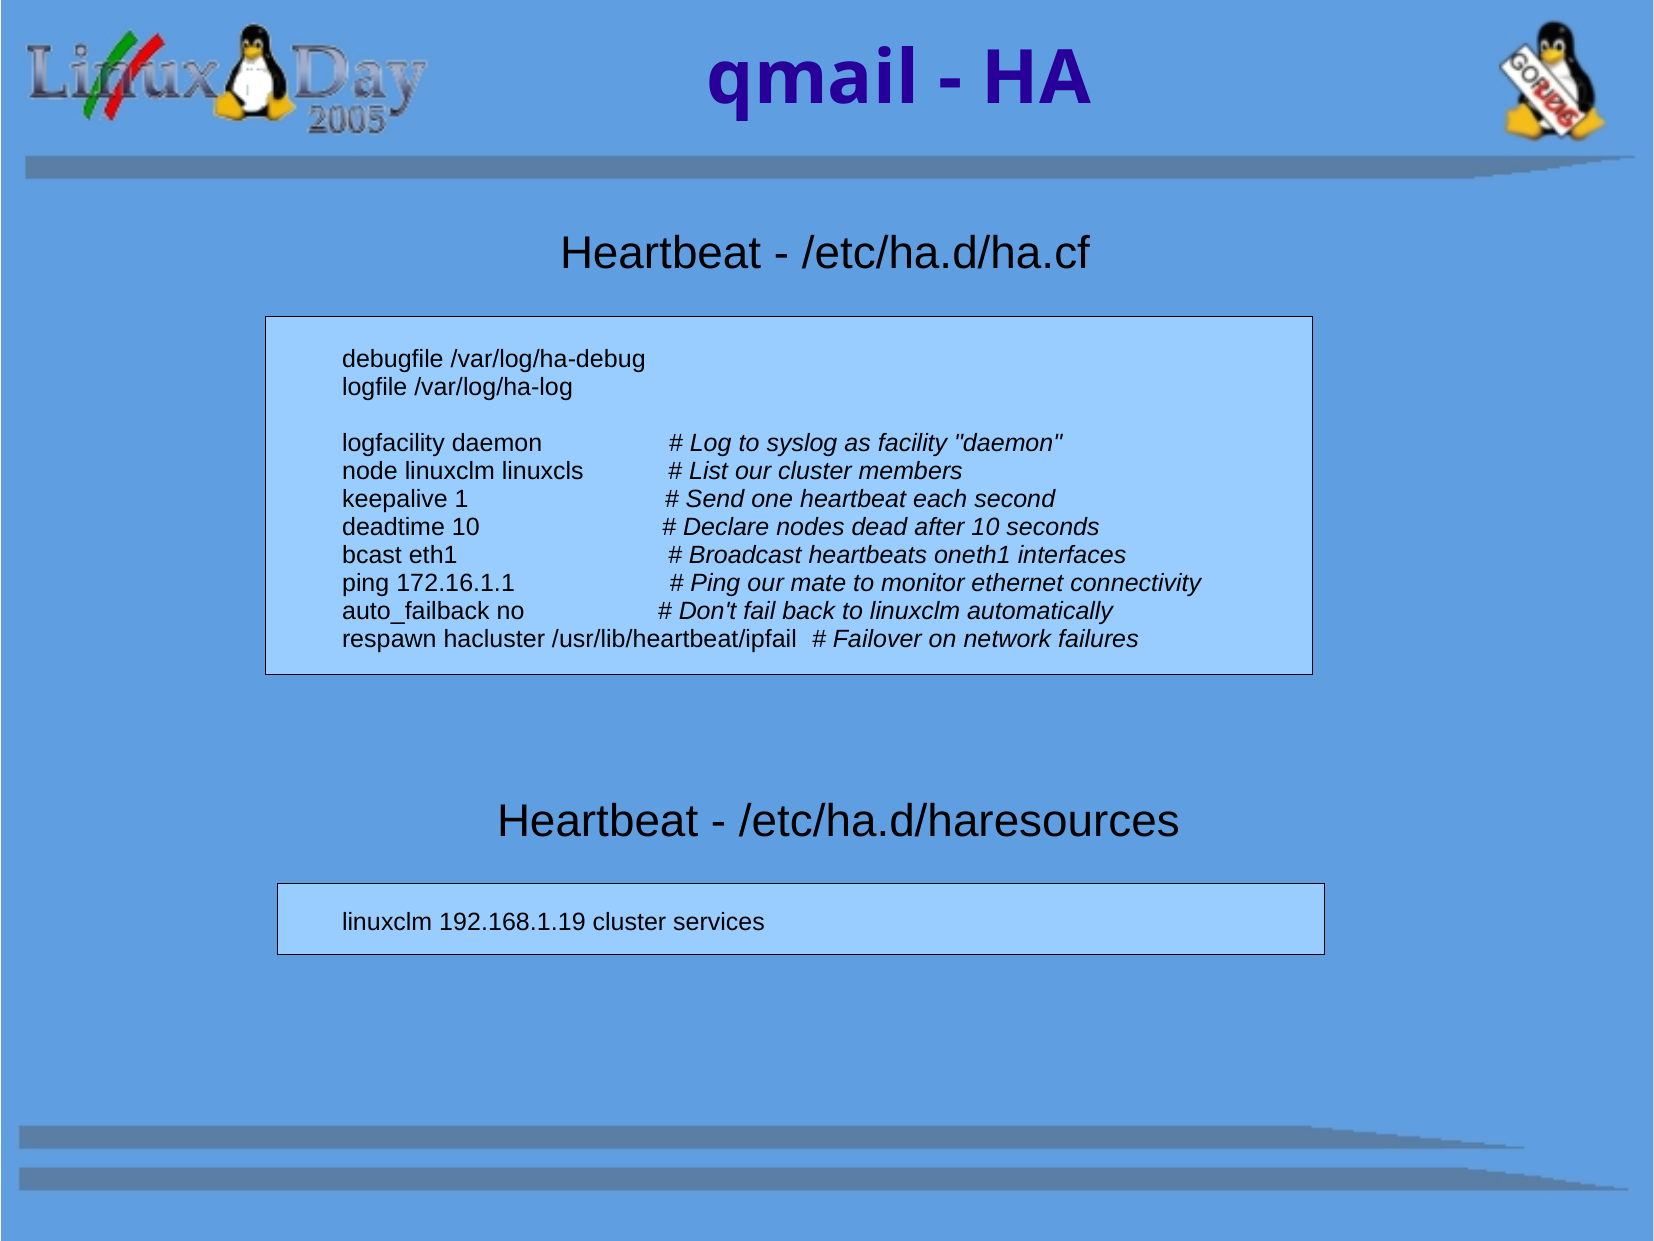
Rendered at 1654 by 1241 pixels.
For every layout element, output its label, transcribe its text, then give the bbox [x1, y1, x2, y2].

picture [1, 0, 1654, 1241]
text_box Heartbeat - /etc/ha.d/ha.cf [37, 220, 1613, 338]
text_box Heartbeat - /etc/ha.d/haresources [262, 787, 1415, 905]
text_box qmail - HA [691, 16, 1180, 136]
text_box debugfile /var/log/ha-debug logfile /var/log/ha-log logfacility daemon # Log to syslog as facility "daemon" node linuxclm linuxcls # List our cluster members keepalive 1 # Send one heartbeat each second deadtime 10 # Declare nodes dead after 10 seconds bcast eth1 # Broadcast heartbeats oneth1 interfaces ping 172.16.1.1 # Ping our mate to monitor ethernet connectivity auto_failback no # Don't fail back to linuxclm automatically respawn hacluster /usr/lib/heartbeat/ipfail # Failover on network failures [327, 337, 1276, 661]
text_box linuxclm 192.168.1.19 cluster services [327, 900, 1276, 971]
text_box [96, 284, 1654, 1107]
